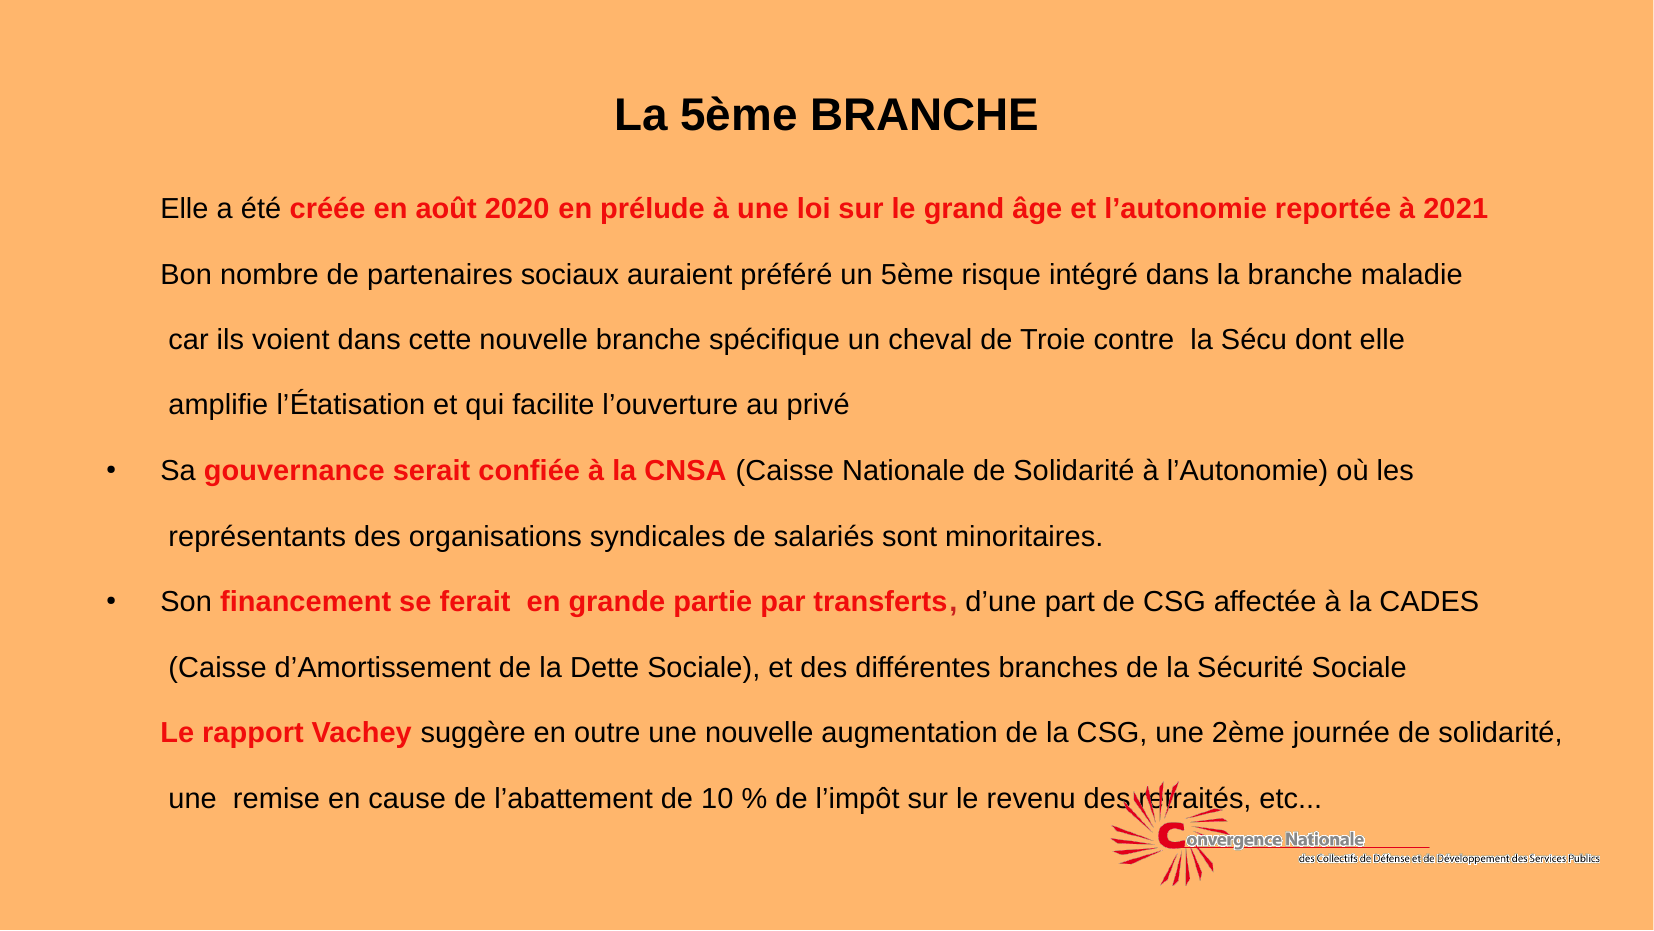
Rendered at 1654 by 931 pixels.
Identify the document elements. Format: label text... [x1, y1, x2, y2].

picture [1110, 781, 1600, 886]
list Elle a été créée en août 2020 en prélude à une loi sur le grand âge et l’autonomie reportée à 2021 Bon nombre de partenaires sociaux auraient préféré un 5ème risque intégré dans la branche maladie car ils voient dans cette nouvelle branche spécifique un cheval de Troie contre la Sécu dont elle amplifie l’Étatisation et qui facilite l’ouverture au privé Sa gouvernance serait confiée à la CNSA (Caisse Nationale de Solidarité à l’Autonomie) où les représentants des organisations syndicales de salariés sont minoritaires. Son financement se ferait en grande partie par transferts, d’une part de CSG affectée à la CADES (Caisse d’Amortissement de la Dette Sociale), et des différentes branches de la Sécurité Sociale Le rapport Vachey suggère en outre une nouvelle augmentation de la CSG, une 2ème journée de solidarité, une remise en cause de l’abattement de 10 % de l’impôt sur le revenu des retraités, etc... [94, 192, 1583, 821]
title La 5ème BRANCHE [82, 37, 1571, 193]
